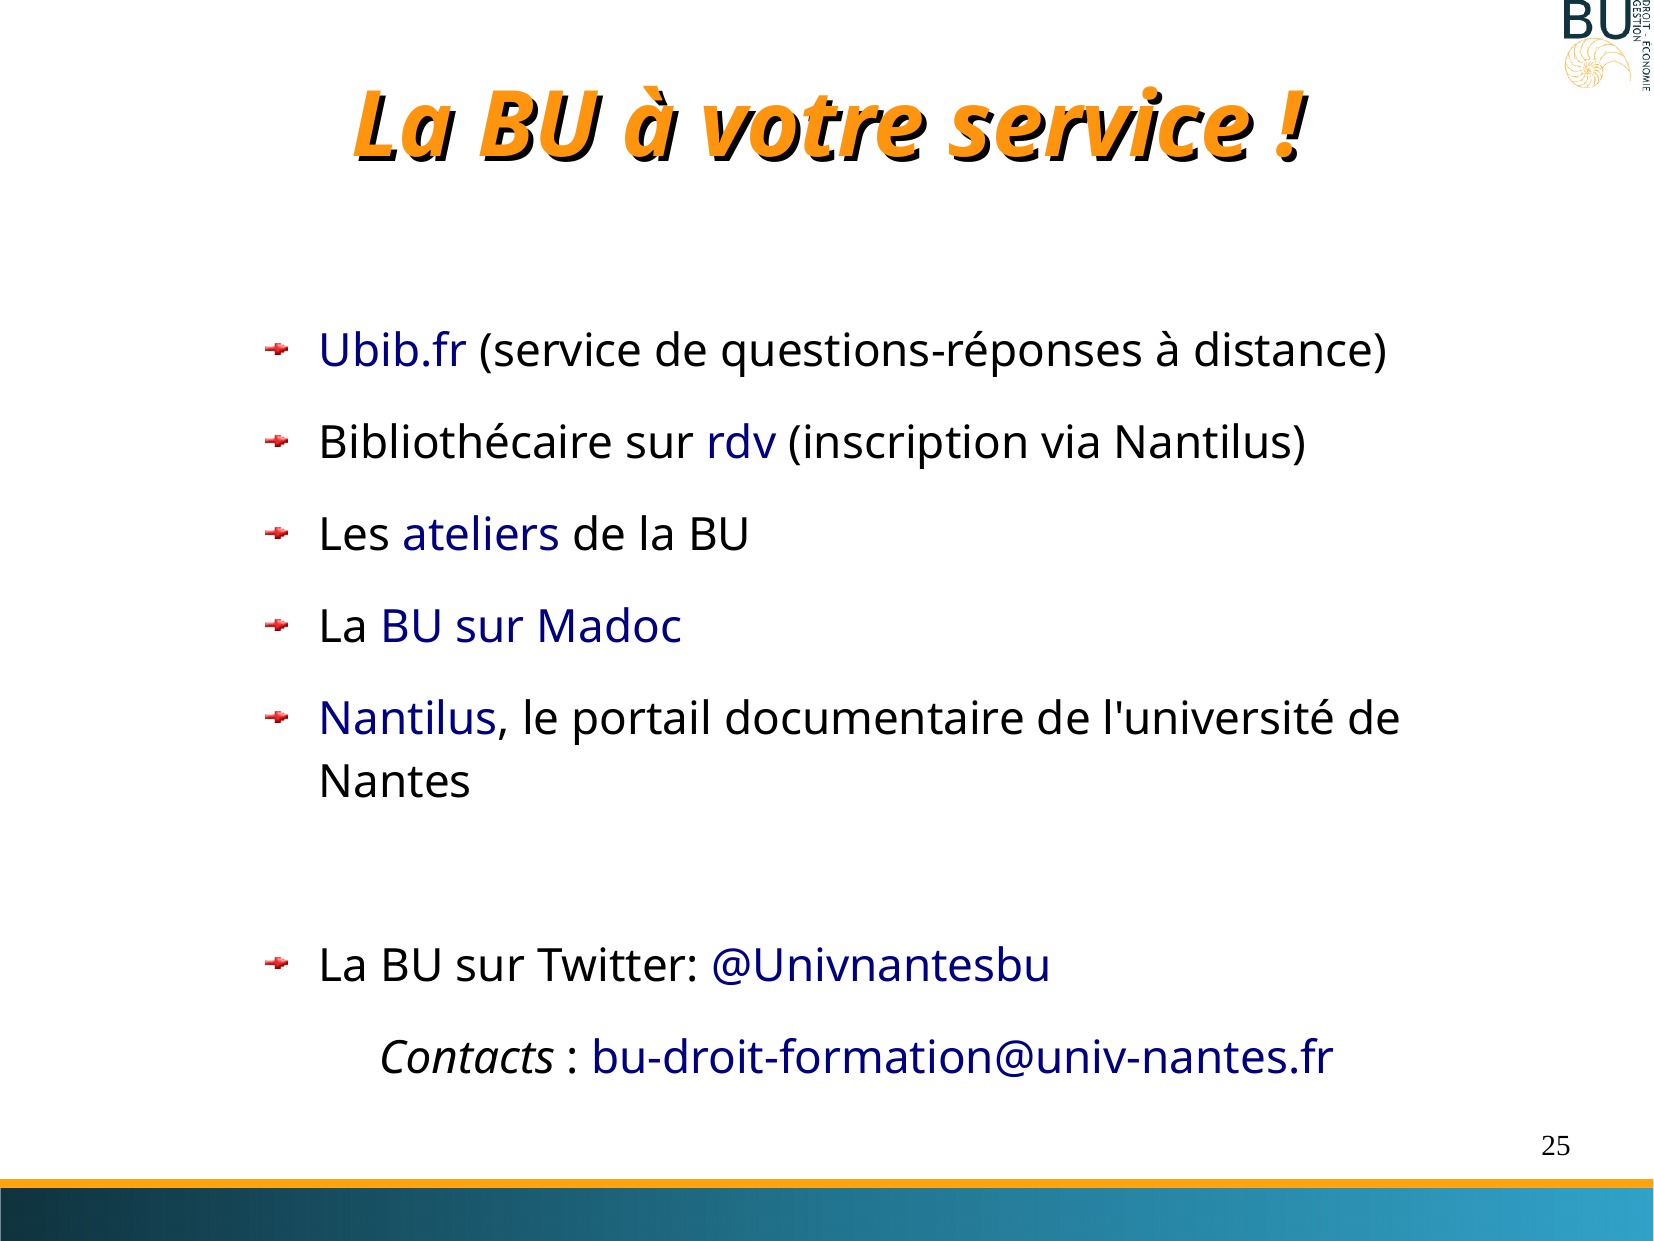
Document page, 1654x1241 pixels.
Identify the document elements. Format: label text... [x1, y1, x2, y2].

title La BU à votre service ! [82, 17, 1571, 225]
list Ubib.fr (service de questions-réponses à distance) Bibliothécaire sur rdv (inscription via Nantilus) Les ateliers de la BU La BU sur Madoc Nantilus, le portail documentaire de l'université de Nantes La BU sur Twitter: @Univnantesbu Contacts : bu-droit-formation@univ-nantes.fr [248, 225, 1524, 1088]
picture [0, 1179, 1654, 1241]
picture [1564, 0, 1652, 91]
